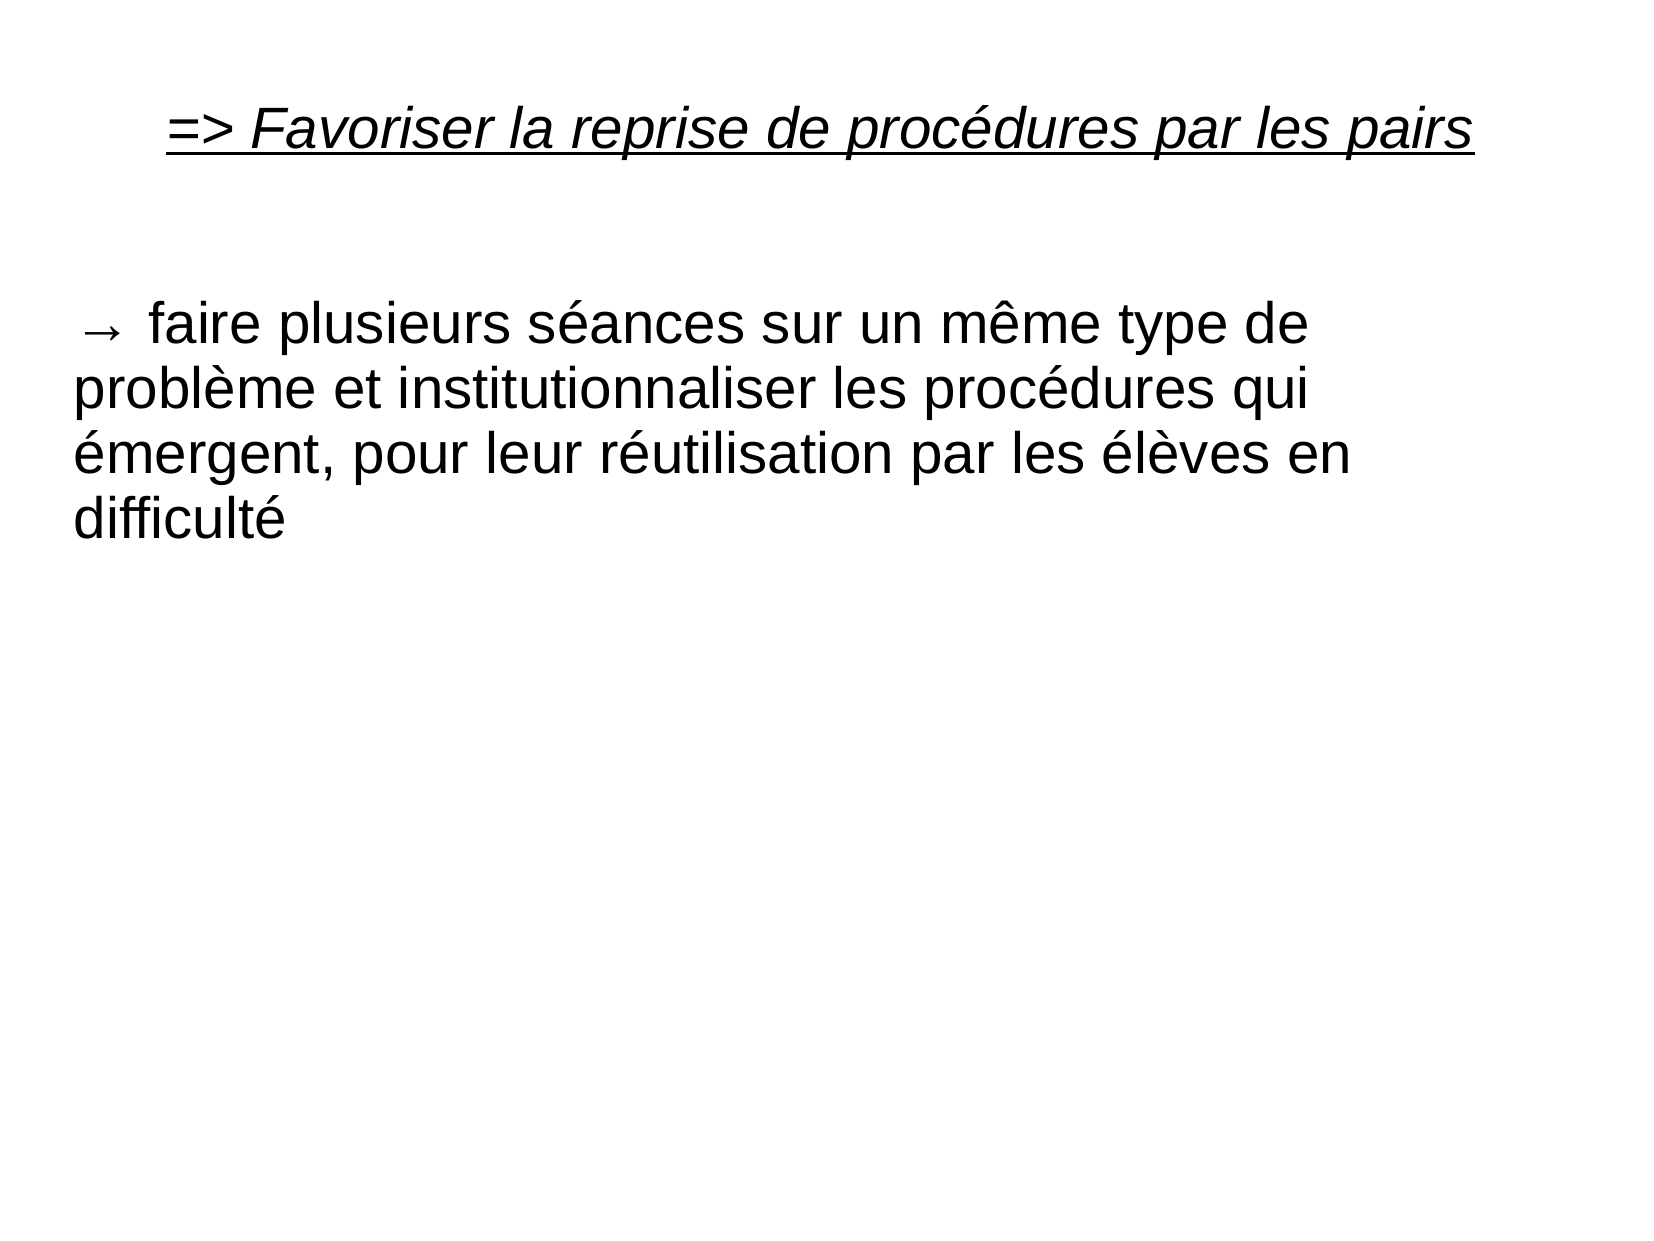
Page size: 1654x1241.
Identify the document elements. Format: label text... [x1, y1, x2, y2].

text_box => Favoriser la reprise de procédures par les pairs → faire plusieurs séances sur un même type de problème et institutionnaliser les procédures qui émergent, pour leur réutilisation par les élèves en difficulté [59, 23, 1583, 689]
